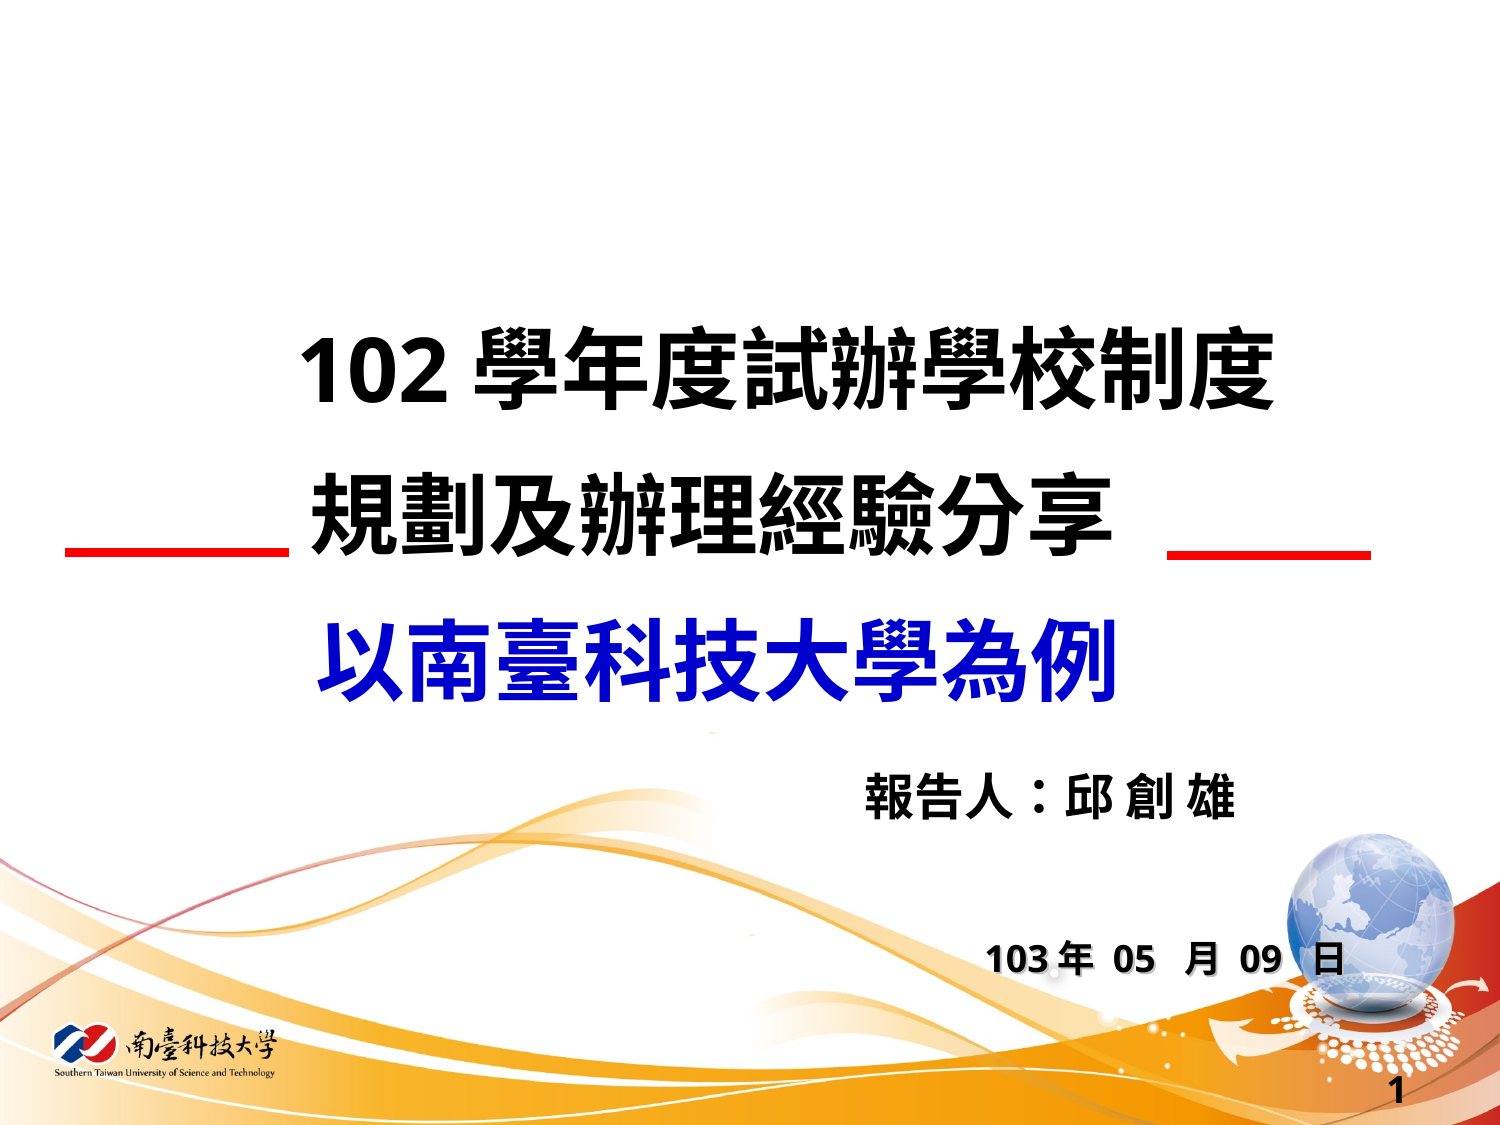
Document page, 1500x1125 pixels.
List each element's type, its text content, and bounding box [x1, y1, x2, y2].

text_box 1 [1371, 1058, 1471, 1120]
title 102學年度試辦學校制度 規劃及辦理經驗分享 以南臺科技大學為例 [0, 267, 1500, 657]
text_box 103年 05 月 09 日 [969, 927, 1366, 988]
subtitle 報告人：邱 創 雄 [454, 716, 1500, 870]
